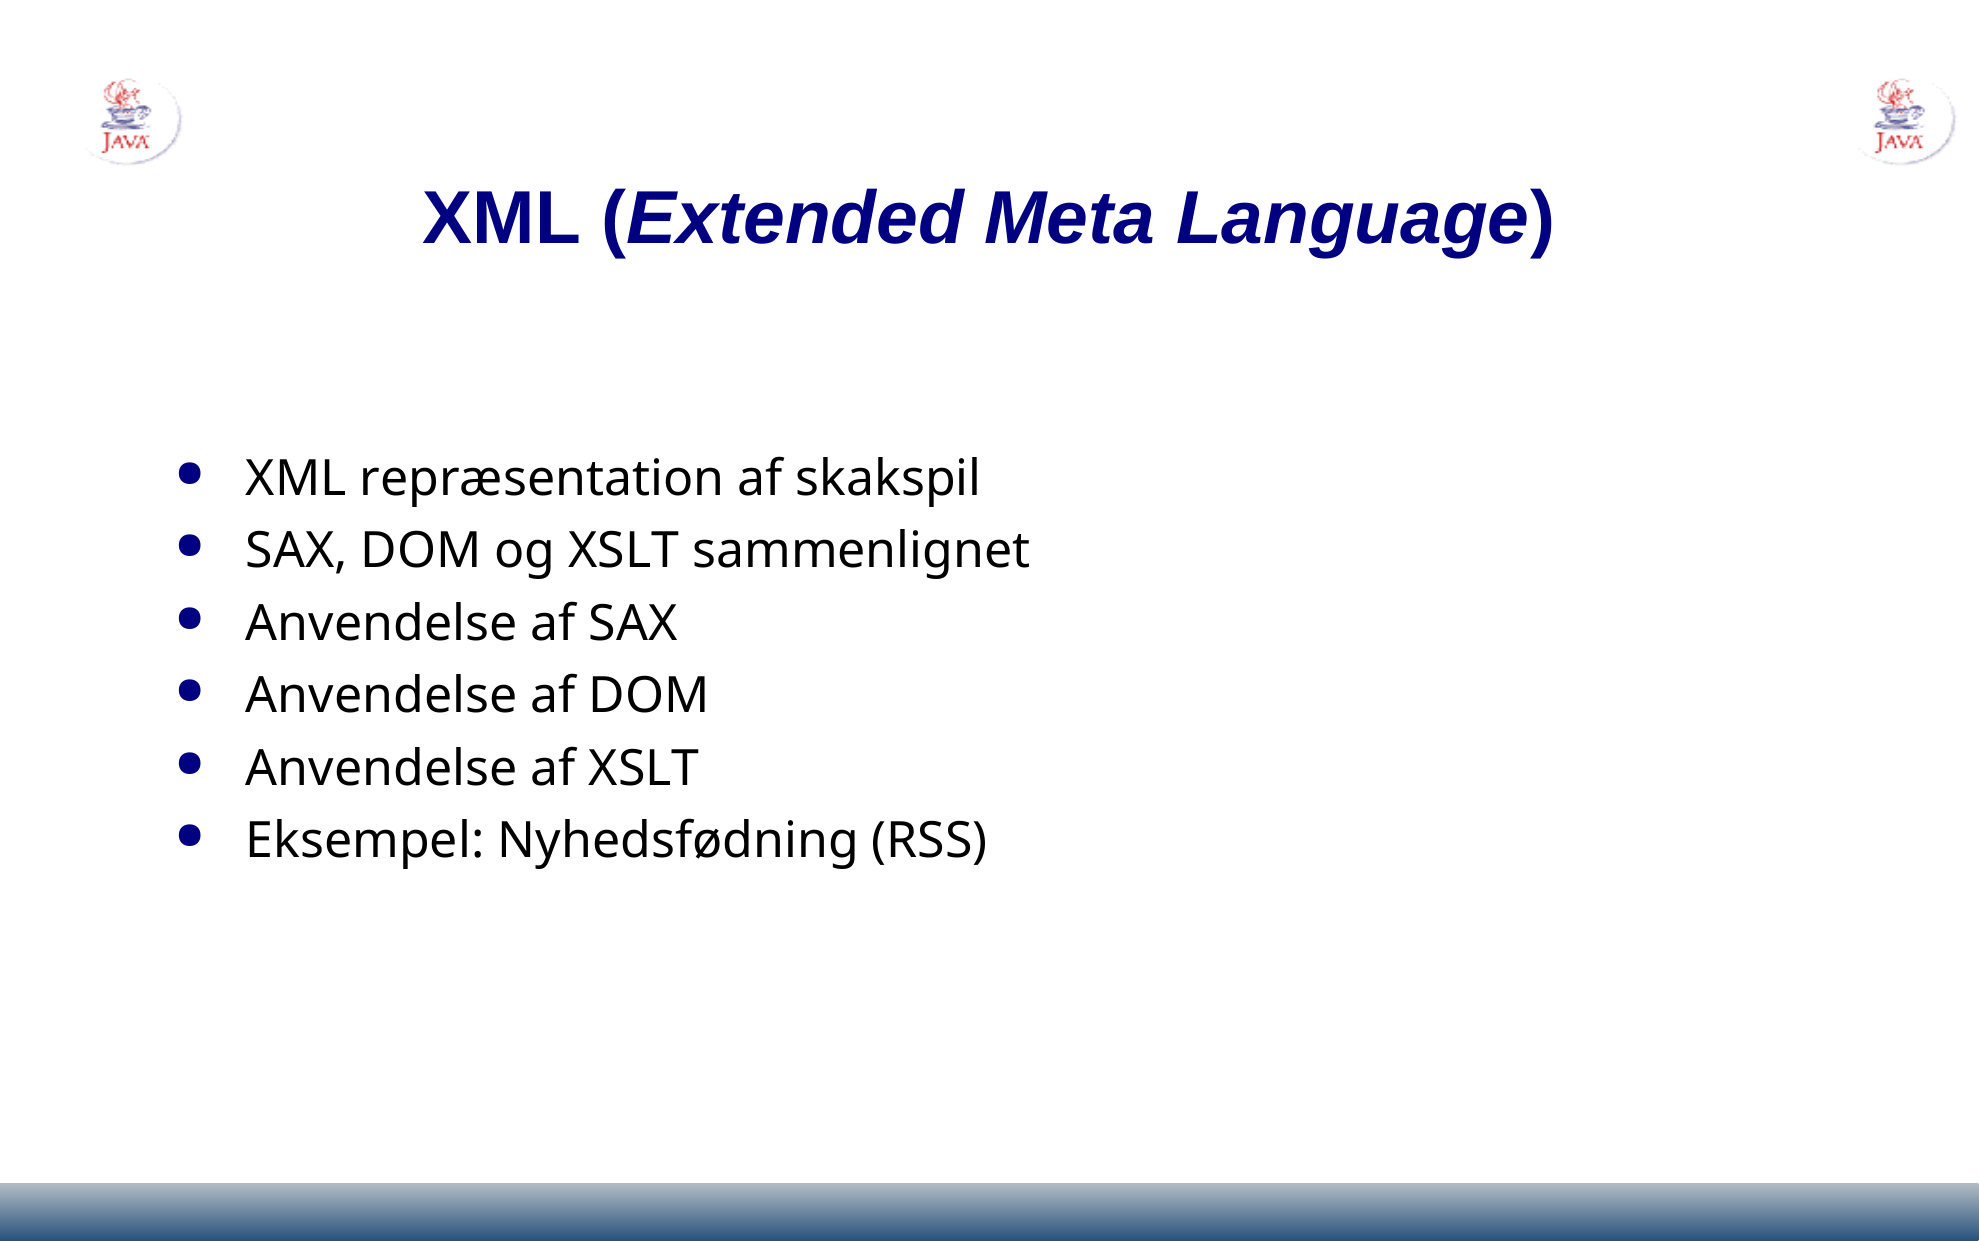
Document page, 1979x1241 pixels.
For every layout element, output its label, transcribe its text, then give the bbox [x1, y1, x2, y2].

title XML (Extended Meta Language) [148, 110, 1830, 317]
list XML repræsentation af skakspil SAX, DOM og XSLT sammenlignet Anvendelse af SAX Anvendelse af DOM Anvendelse af XSLT Eksempel: Nyhedsfødning (RSS) [148, 437, 1830, 1103]
picture [69, 71, 187, 169]
picture [1842, 71, 1961, 169]
